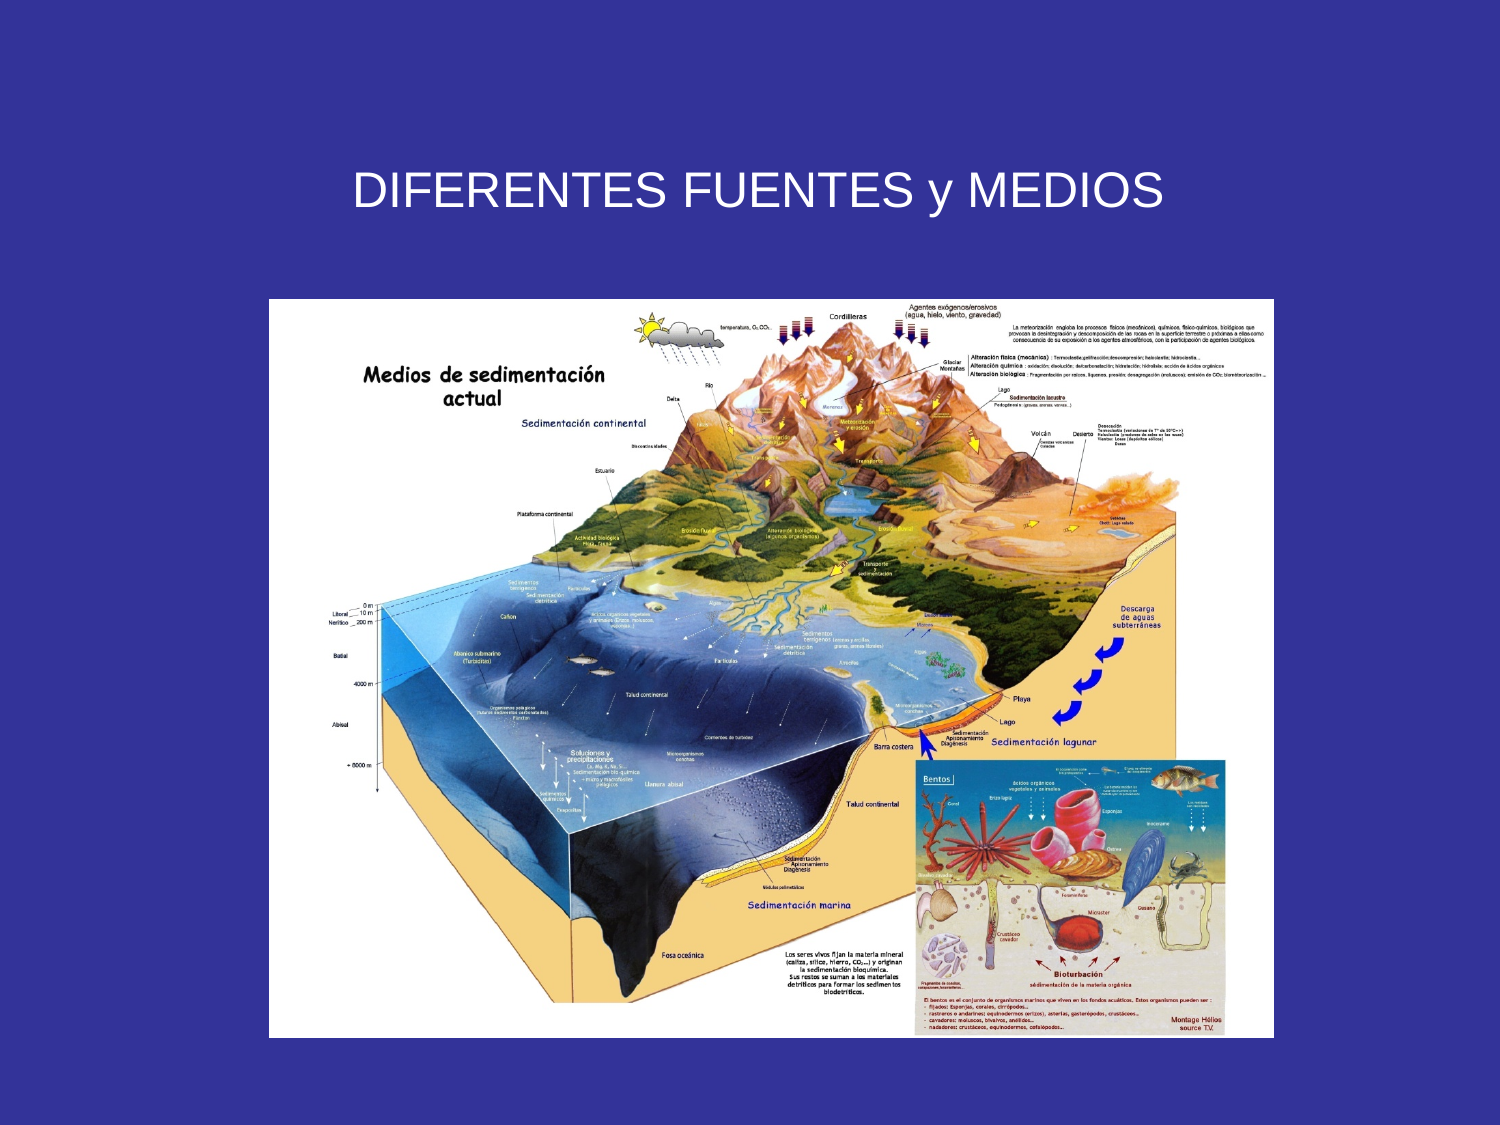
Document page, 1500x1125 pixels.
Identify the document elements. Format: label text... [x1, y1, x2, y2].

picture [269, 299, 1274, 1038]
text_box DIFERENTES FUENTES y MEDIOS [337, 149, 1181, 226]
